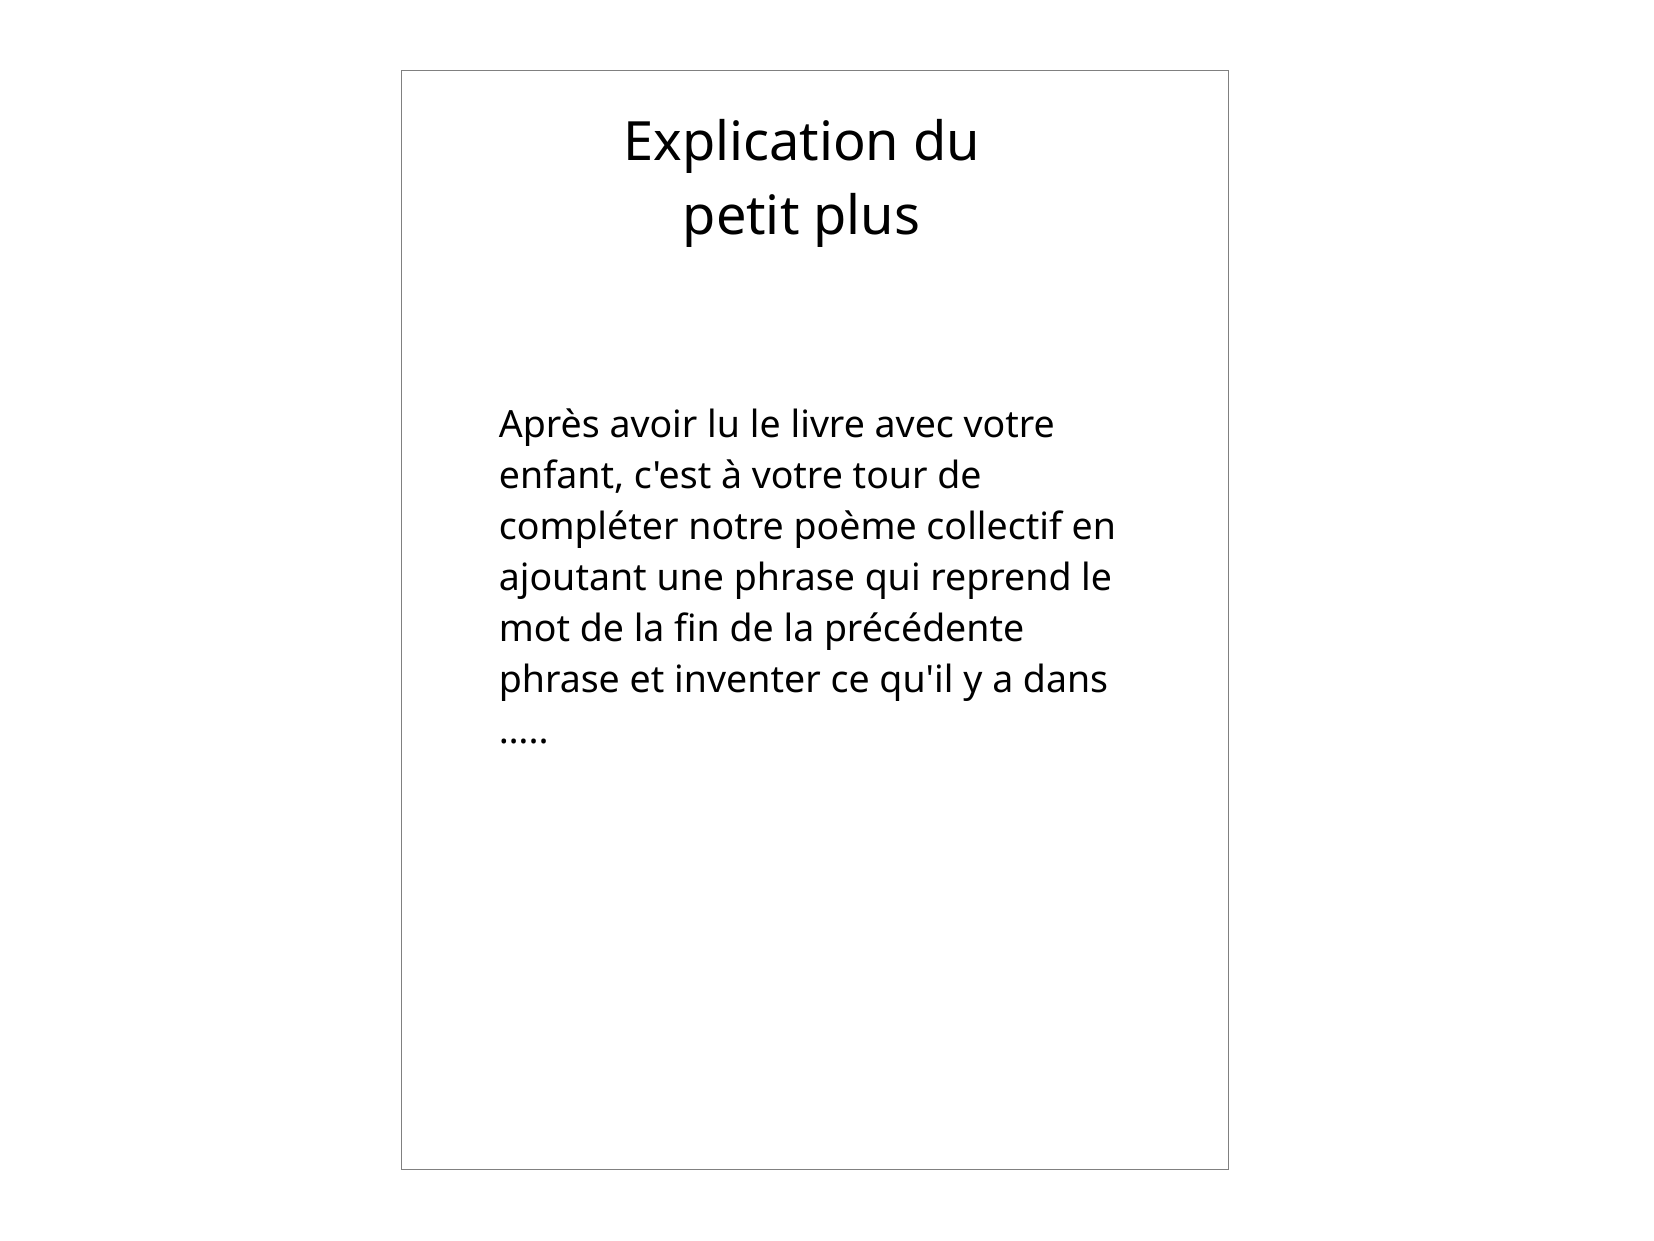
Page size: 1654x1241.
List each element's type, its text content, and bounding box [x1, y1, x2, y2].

text_box Explication du petit plus [543, 94, 1060, 213]
text_box Après avoir lu le livre avec votre enfant, c'est à votre tour de compléter notre poème collectif en ajoutant une phrase qui reprend le mot de la fin de la précédente phrase et inventer ce qu'il y a dans ….. [484, 389, 1170, 918]
